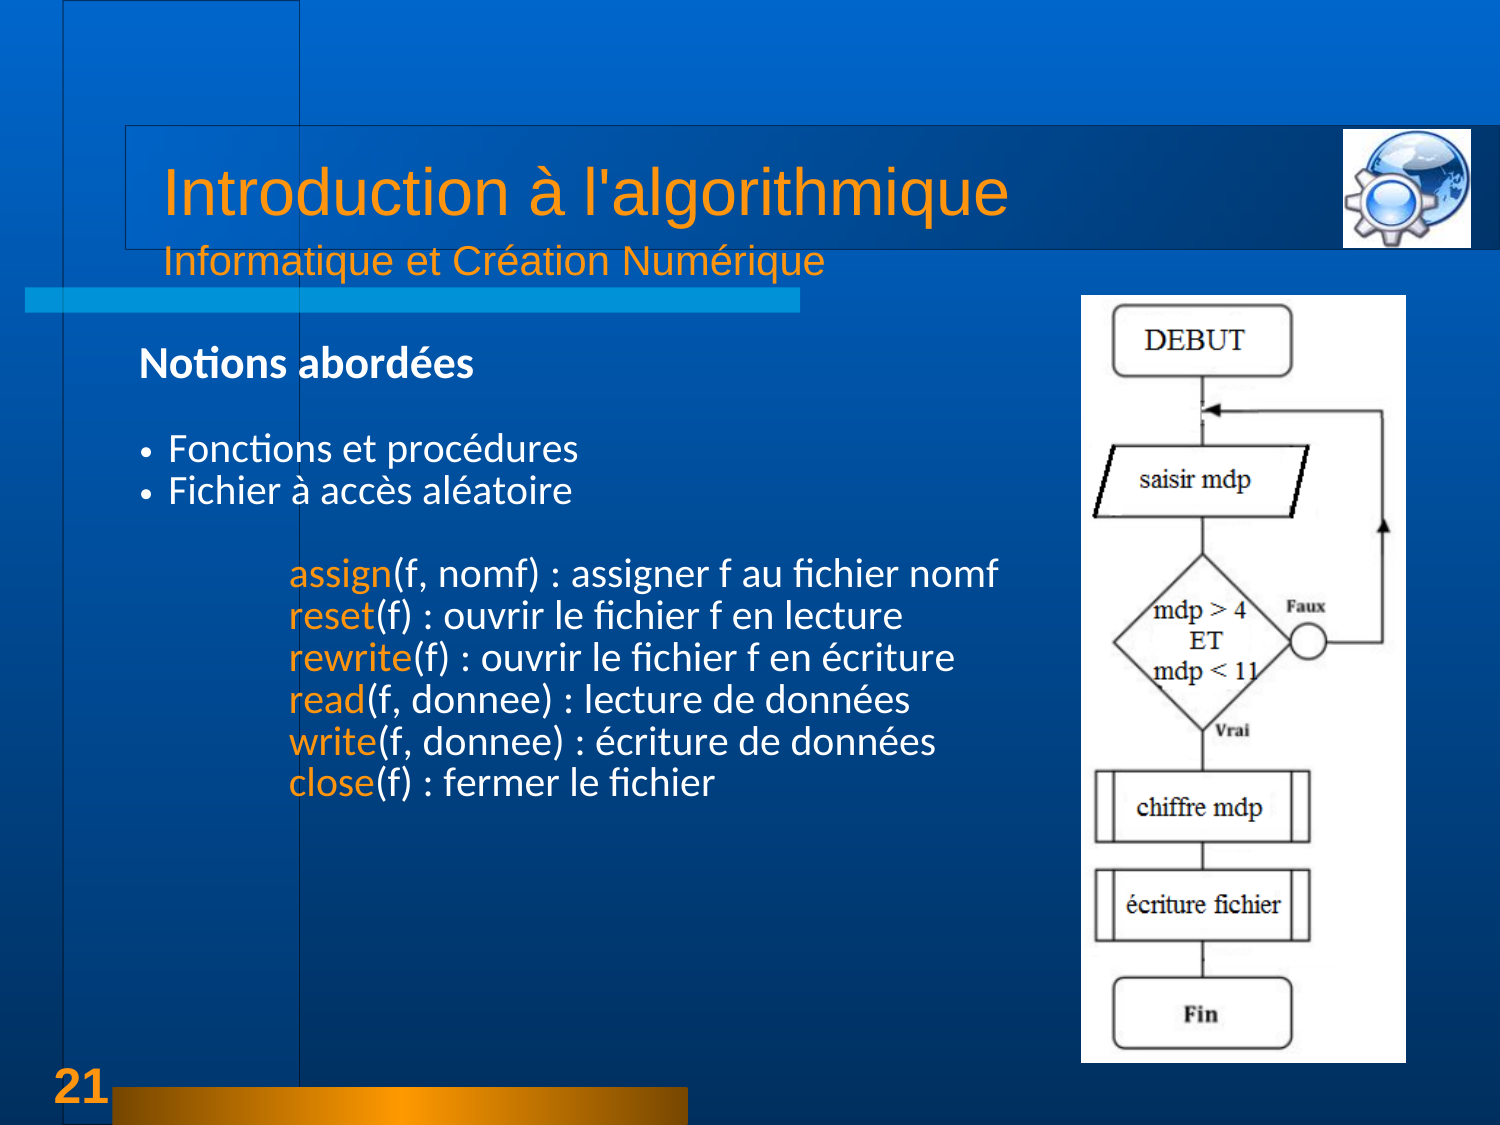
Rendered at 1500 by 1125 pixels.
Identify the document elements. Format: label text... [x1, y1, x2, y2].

picture [1343, 129, 1471, 248]
text_box Notions abordées Fonctions et procédures Fichier à accès aléatoire assign(f, nomf) : assigner f au fichier nomf reset(f) : ouvrir le fichier f en lecture rewrite(f) : ouvrir le fichier f en écriture read(f, donnee) : lecture de données write(f, donnee) : écriture de données close(f) : fermer le fichier [124, 336, 1075, 1071]
picture [1081, 295, 1406, 1063]
